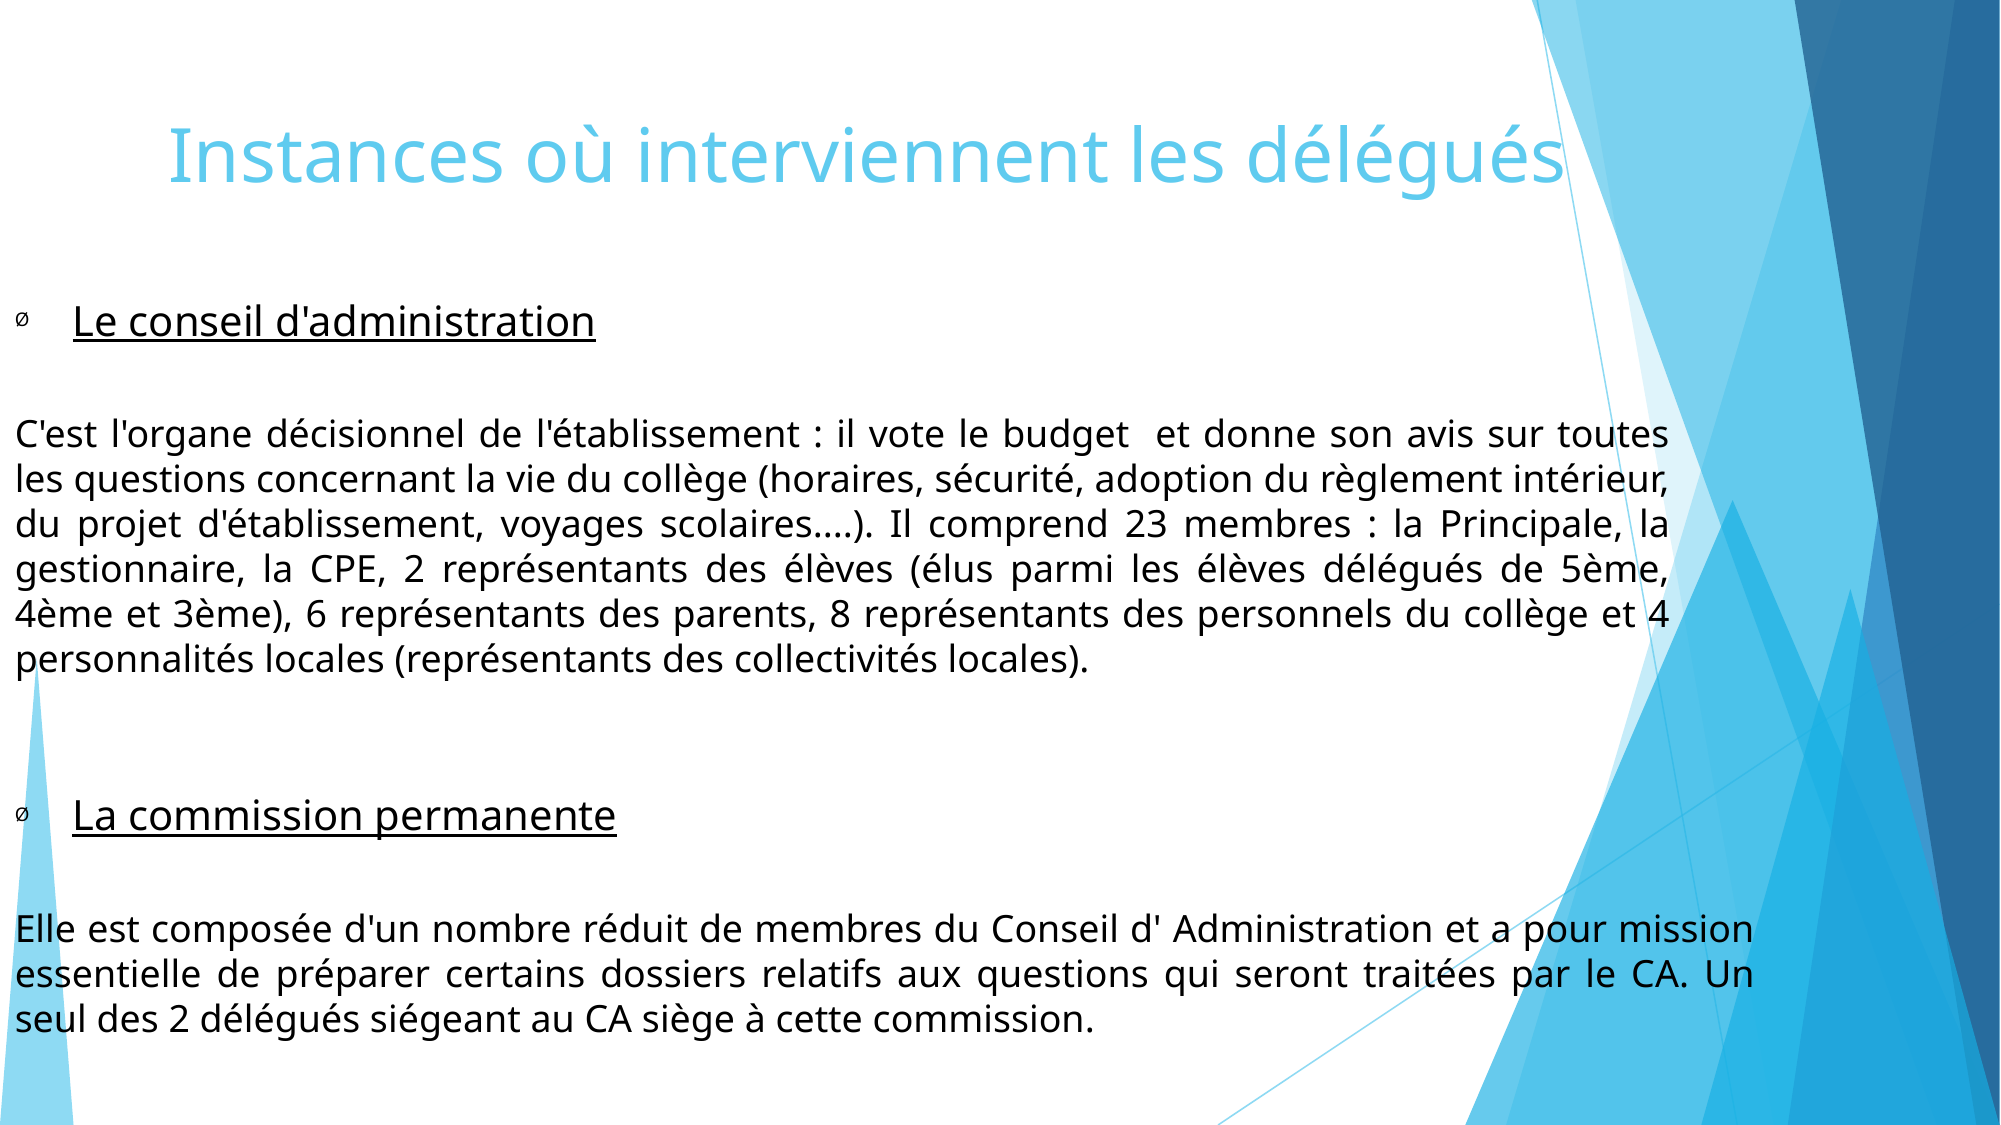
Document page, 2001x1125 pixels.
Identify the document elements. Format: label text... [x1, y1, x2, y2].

text_box La commission permanente [0, 781, 748, 897]
title Instances où interviennent les délégués [49, 99, 1687, 288]
text_box Elle est composée d'un nombre réduit de membres du Conseil d' Administration et a pour mission essentielle de préparer certains dossiers relatifs aux questions qui seront traitées par le CA. Un seul des 2 délégués siégeant au CA siège à cette commission. [0, 897, 1772, 1093]
text_box C'est l'organe décisionnel de l'établissement : il vote le budget et donne son avis sur toutes les questions concernant la vie du collège (horaires, sécurité, adoption du règlement intérieur, du projet d'établissement, voyages scolaires....). Il comprend 23 membres : la Principale, la gestionnaire, la CPE, 2 représentants des élèves (élus parmi les élèves délégués de 5ème, 4ème et 3ème), 6 représentants des parents, 8 représentants des personnels du collège et 4 personnalités locales (représentants des collectivités locales). [0, 403, 1687, 778]
text_box Le conseil d'administration [0, 287, 1413, 402]
